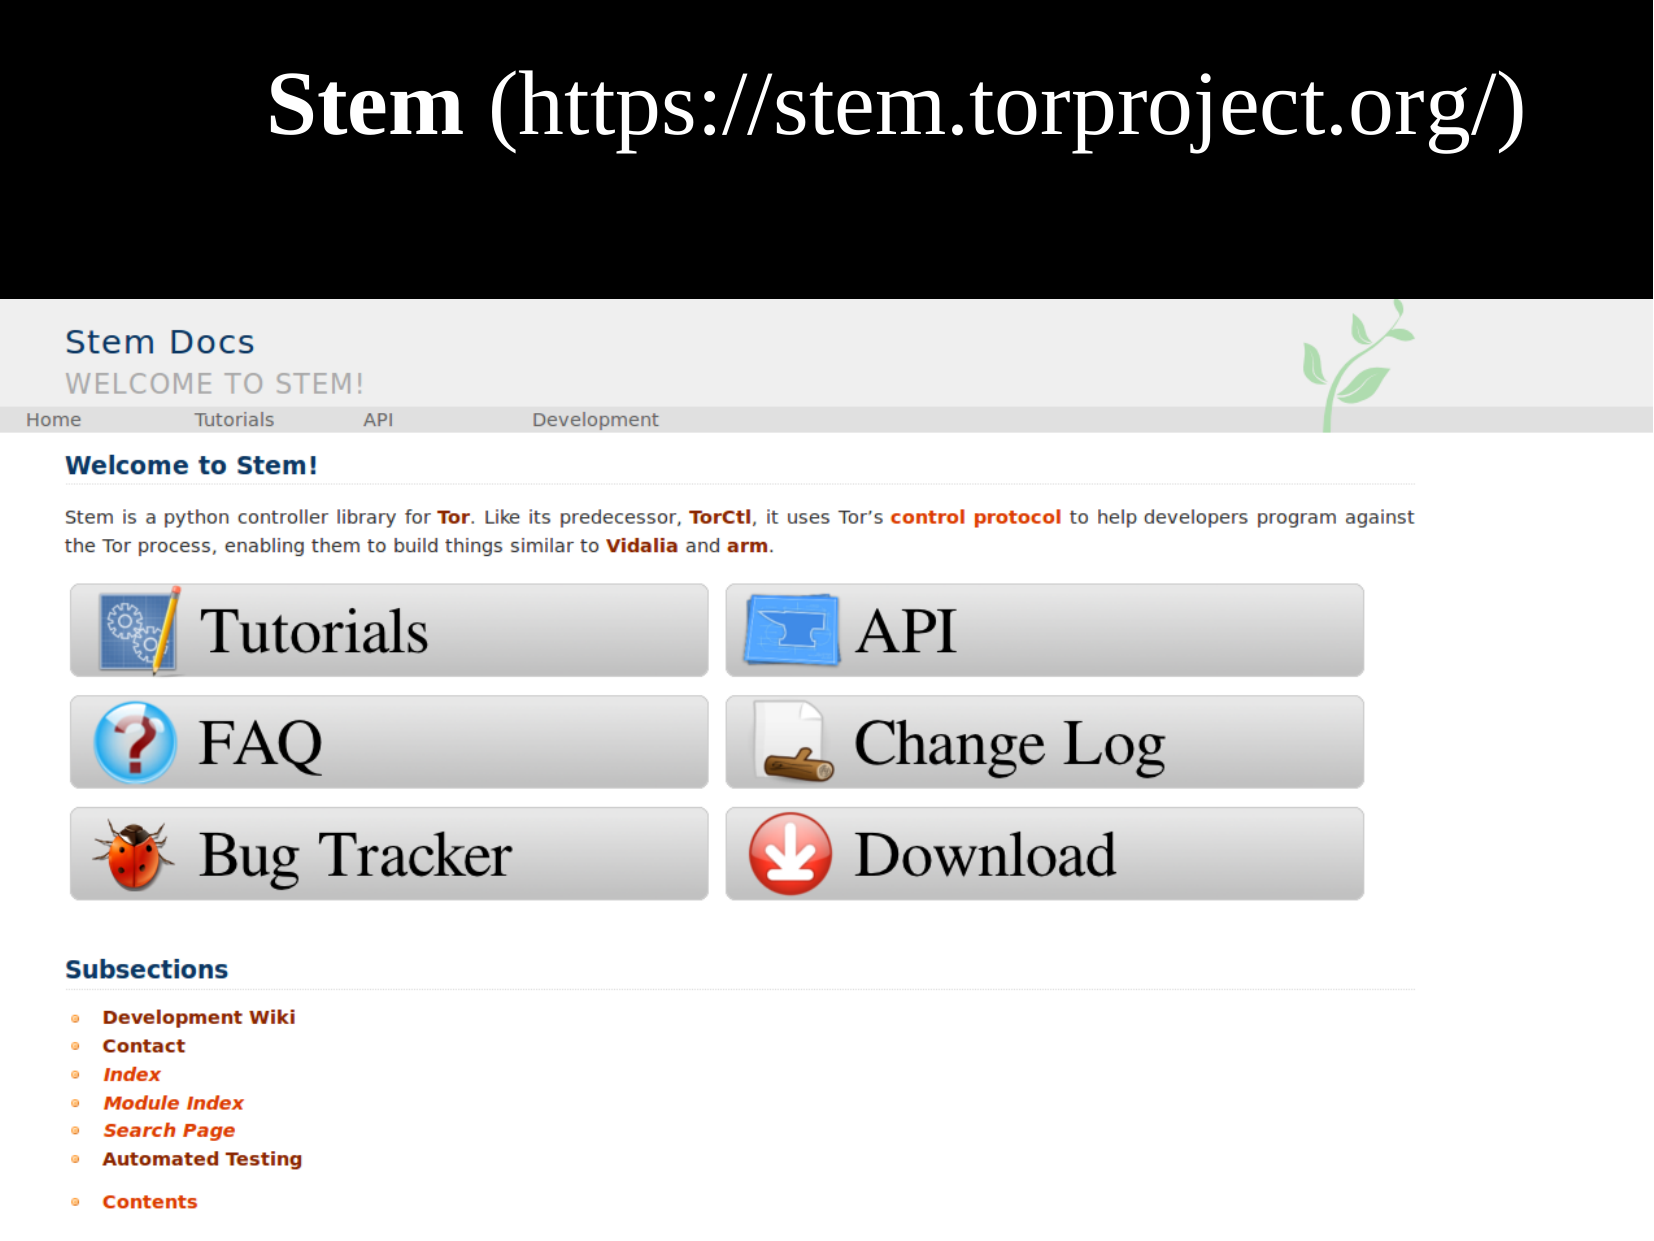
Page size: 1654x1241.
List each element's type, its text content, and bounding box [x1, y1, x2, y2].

picture [0, 299, 1653, 1241]
title Stem (https://stem.torproject.org/) [191, 0, 1604, 208]
